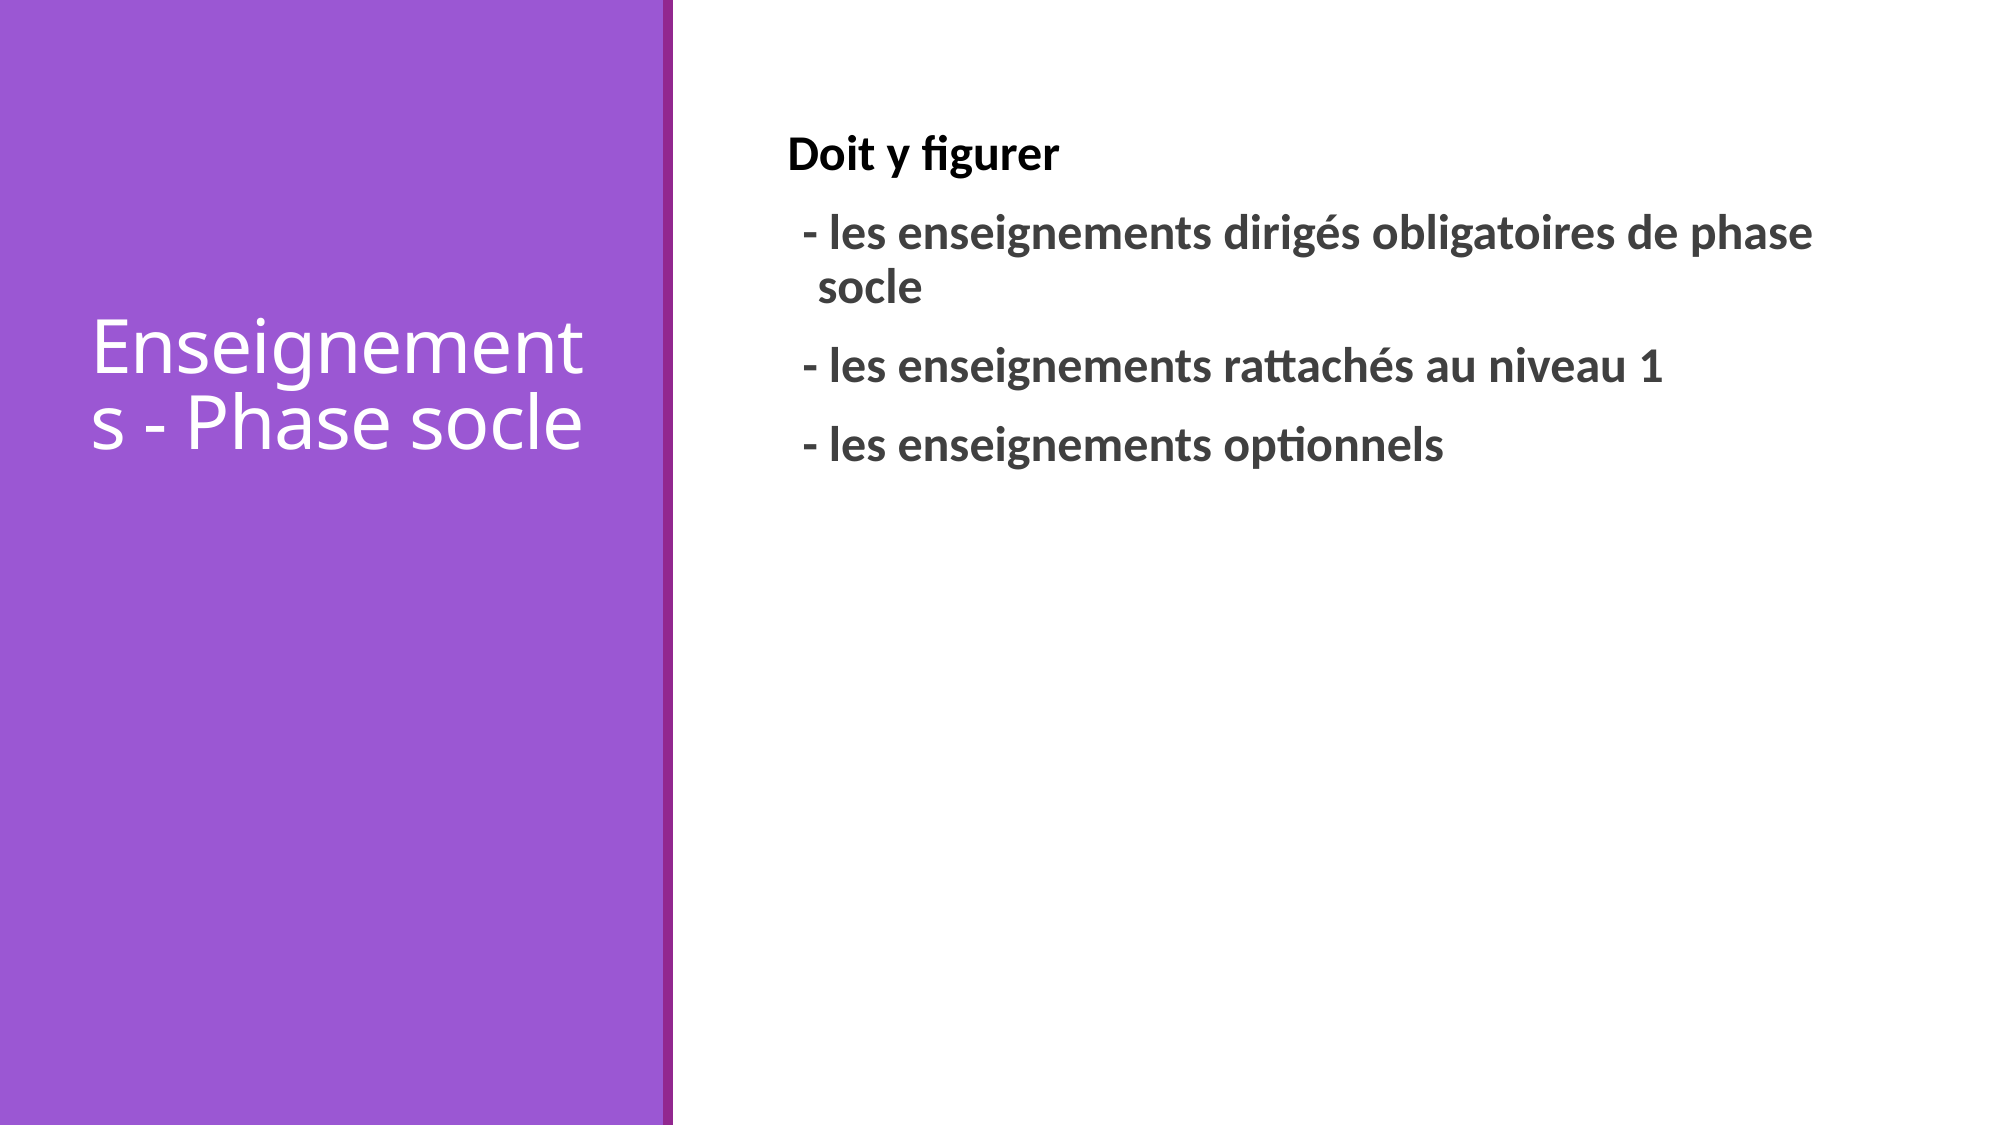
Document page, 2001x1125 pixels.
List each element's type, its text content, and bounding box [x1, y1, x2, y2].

list Doit y figurer - les enseignements dirigés obligatoires de phase socle - les enseignements rattachés au niveau 1 - les enseignements optionnels [787, 120, 1853, 983]
title Enseignements - Phase socle [75, 97, 601, 473]
